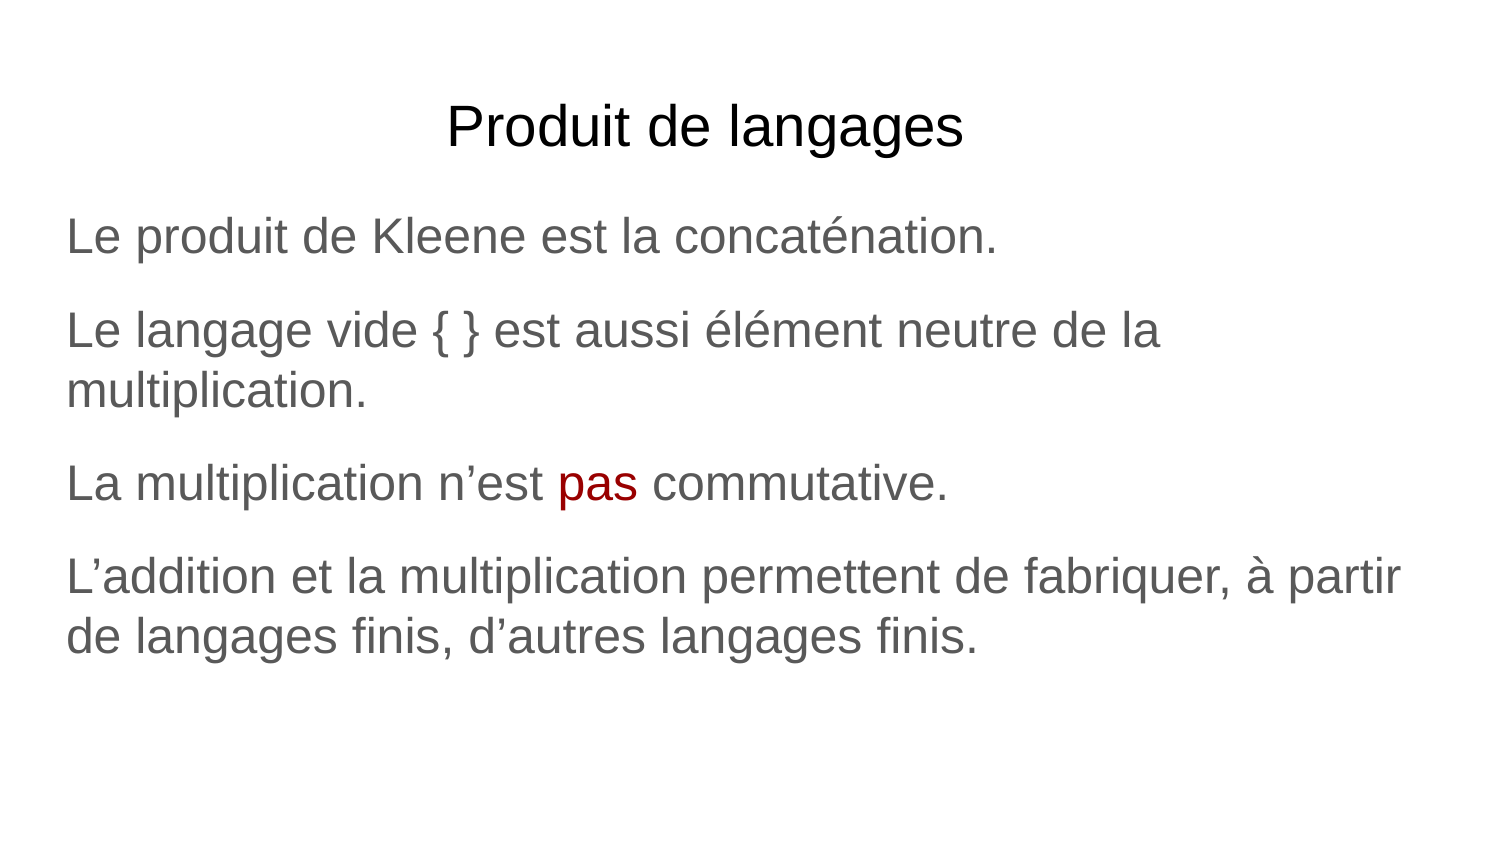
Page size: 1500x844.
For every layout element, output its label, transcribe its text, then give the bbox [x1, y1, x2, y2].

title Produit de langages [431, 72, 1069, 167]
list Le produit de Kleene est la concaténation. Le langage vide { } est aussi élément neutre de la multiplication. La multiplication n’est pas commutative. L’addition et la multiplication permettent de fabriquer, à partir de langages finis, d’autres langages finis. [51, 189, 1449, 750]
